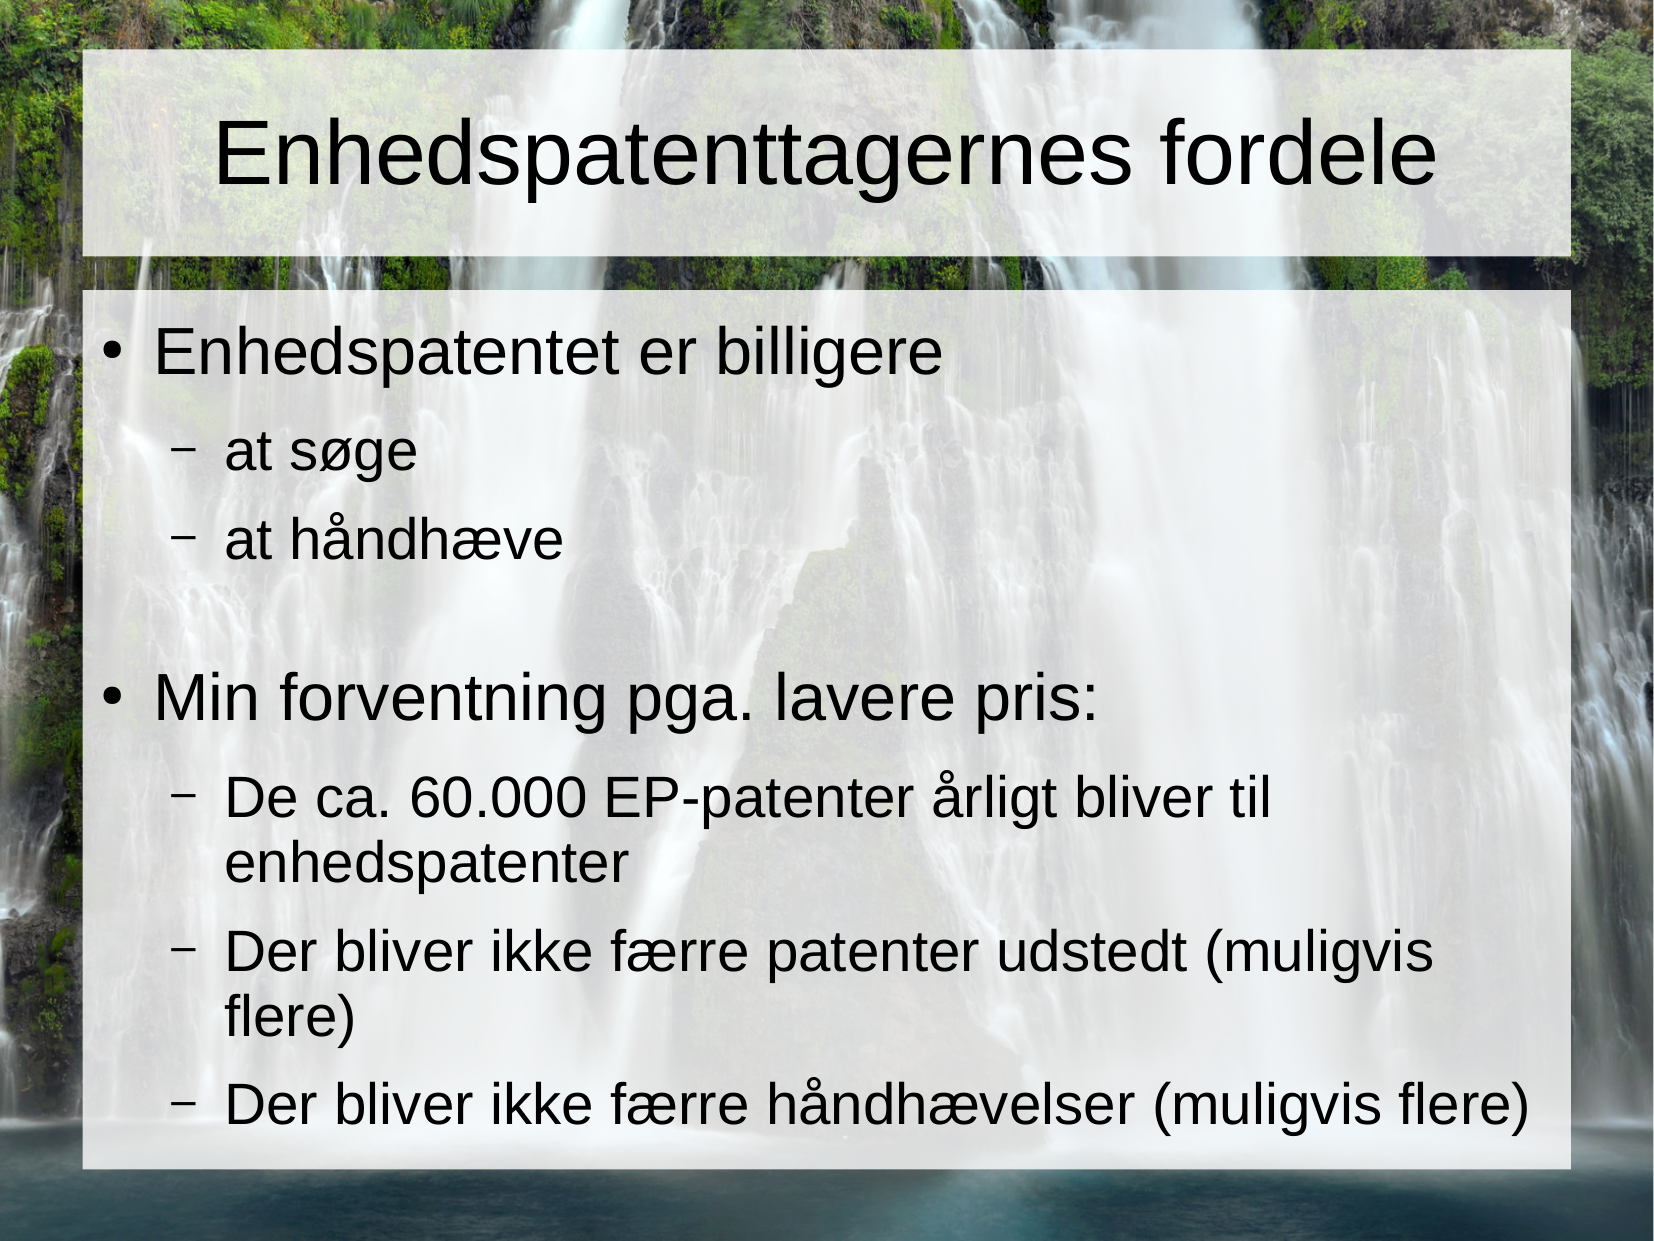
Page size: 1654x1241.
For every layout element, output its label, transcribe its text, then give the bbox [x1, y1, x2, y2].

list Enhedspatentet er billigere at søge at håndhæve Min forventning pga. lavere pris: De ca. 60.000 EP-patenter årligt bliver til enhedspatenter Der bliver ikke færre patenter udstedt (muligvis flere) Der bliver ikke færre håndhævelser (muligvis flere) [82, 290, 1571, 1170]
picture [0, 0, 1654, 1241]
title Enhedspatenttagernes fordele [82, 49, 1571, 257]
